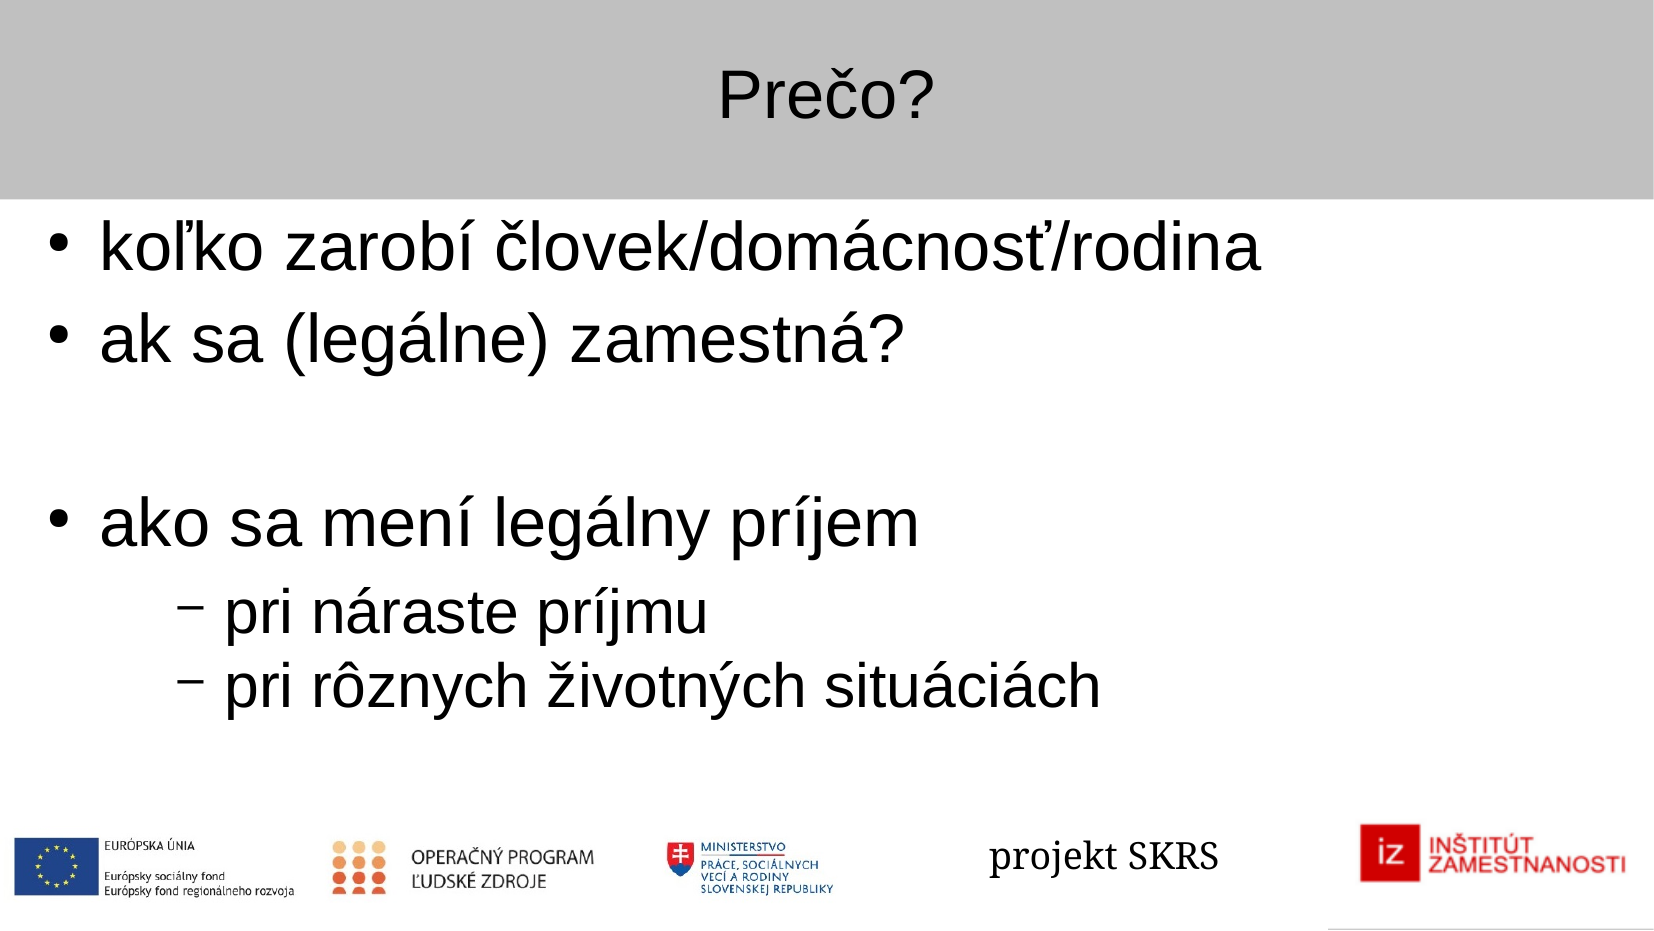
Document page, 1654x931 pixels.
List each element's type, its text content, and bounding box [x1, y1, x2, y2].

title Prečo? [88, 22, 1565, 178]
list koľko zarobí človek/domácnosť/rodina ak sa (legálne) zamestná? ako sa mení legálny príjem pri náraste príjmu pri rôznych životných situáciách [29, 221, 1533, 808]
picture [1328, 775, 1654, 931]
picture [0, 826, 857, 907]
